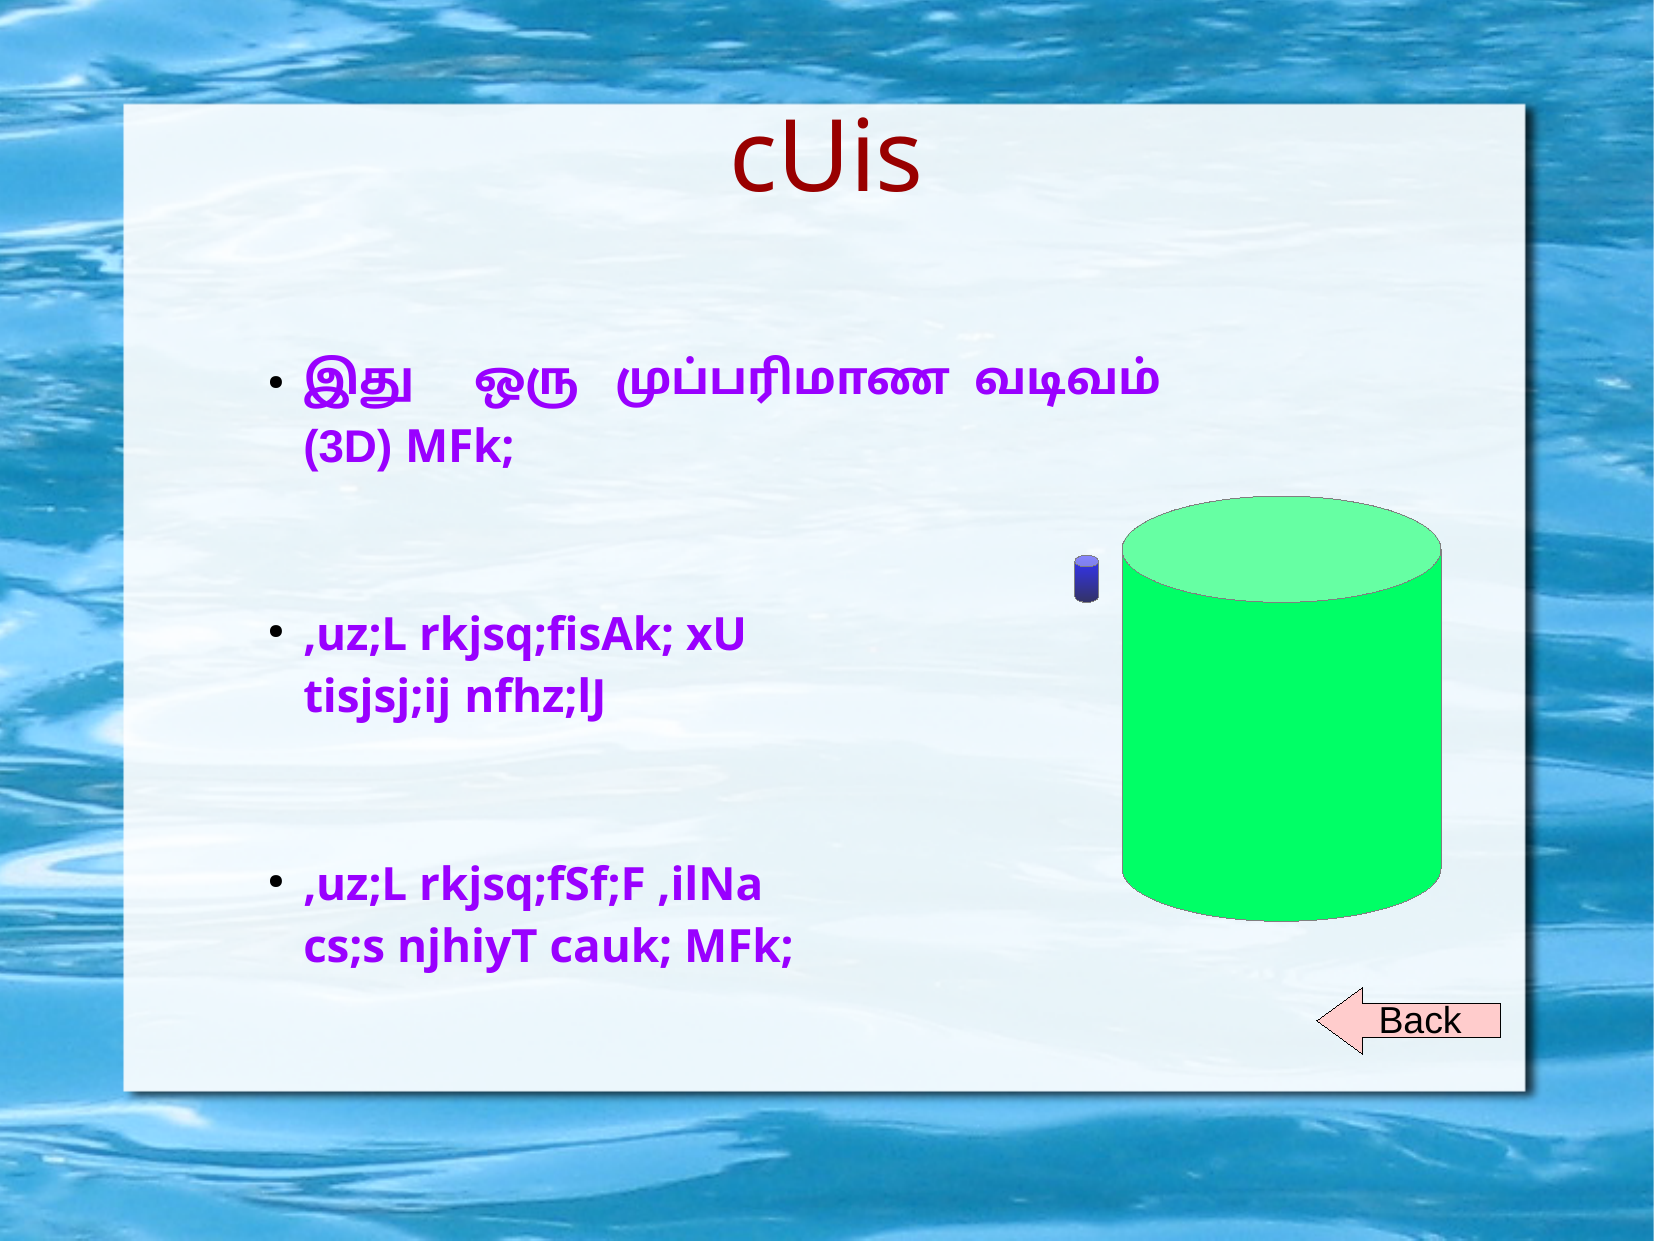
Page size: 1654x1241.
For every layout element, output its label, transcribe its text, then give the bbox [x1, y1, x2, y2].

text_box இது ஒரு முப்பரிமாண வடிவம் (3D) MFk; ,uz;L rkjsq;fisAk; xU tisjsj;ij nfhz;lJ ,uz;L rkjsq;fSf;F ,ilNa cs;s njhiyT cauk; MFk; [253, 346, 1264, 863]
text_box [1074, 562, 1099, 603]
text_box [1122, 550, 1442, 922]
title cUis [82, 49, 1571, 257]
text_box Back [1316, 987, 1501, 1055]
picture [0, 0, 1654, 1241]
